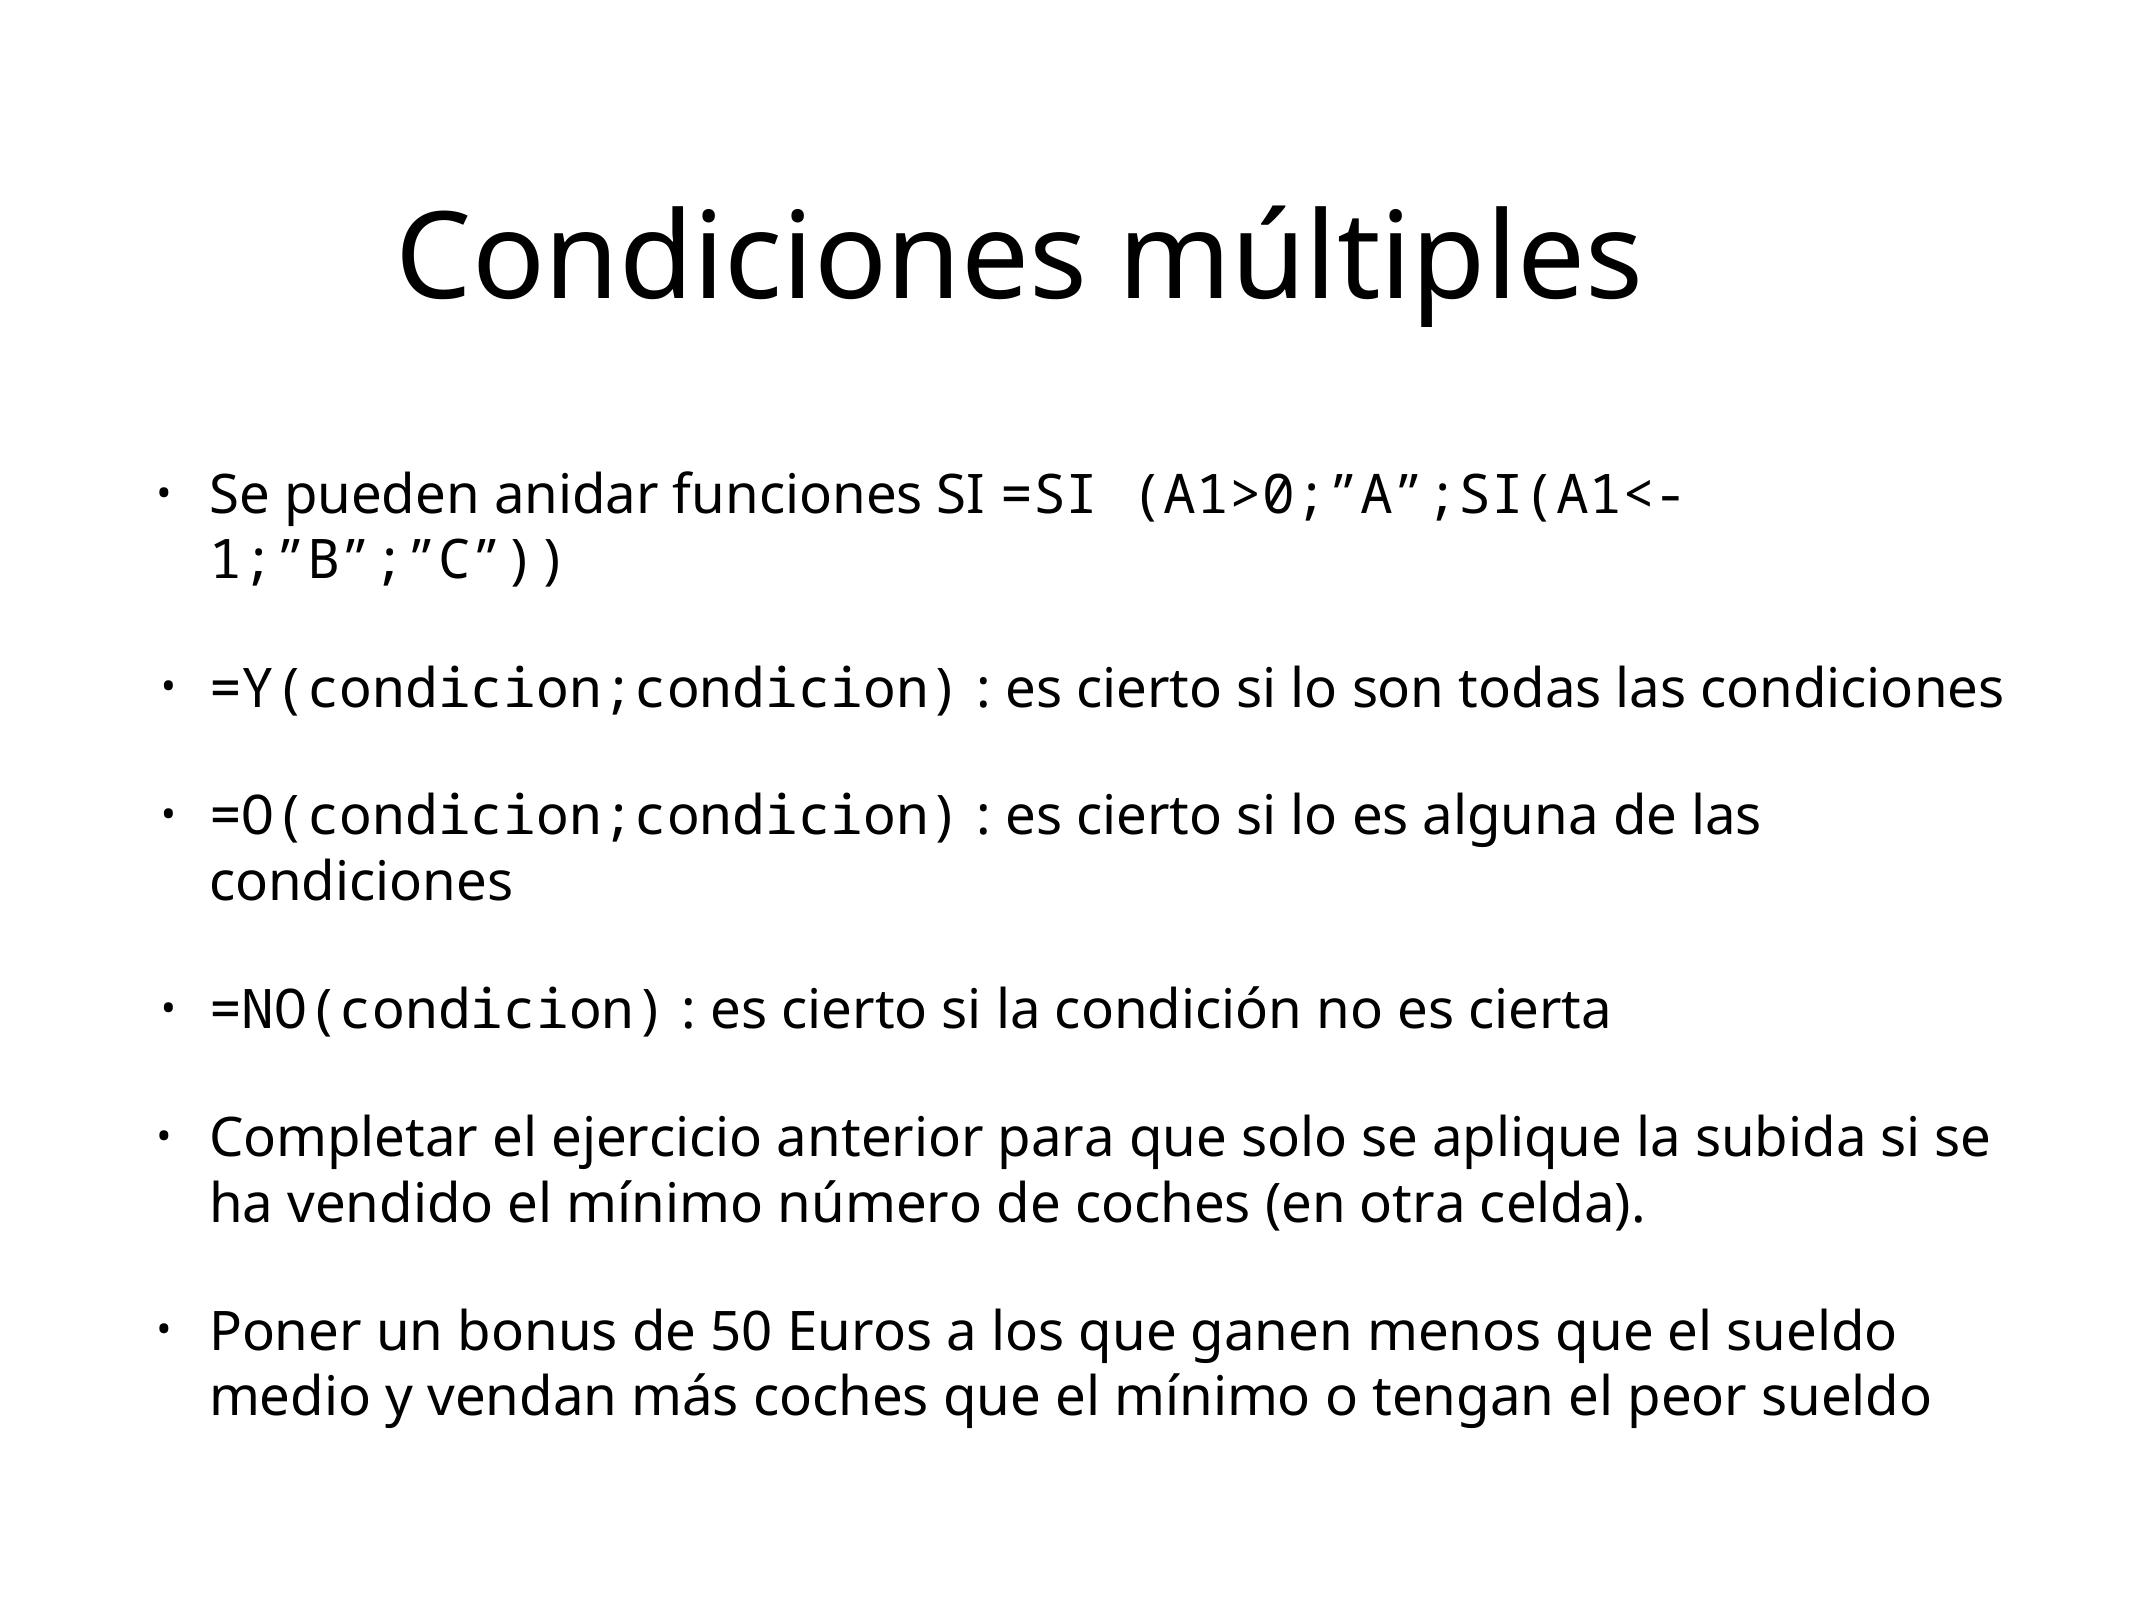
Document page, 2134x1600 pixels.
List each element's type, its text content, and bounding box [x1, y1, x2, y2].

list Se pueden anidar funciones SI =SI (A1>0;”A”;SI(A1<-1;”B”;”C”)) =Y(condicion;condicion) : es cierto si lo son todas las condiciones =O(condicion;condicion) : es cierto si lo es alguna de las condiciones =NO(condicion) : es cierto si la condición no es cierta Completar el ejercicio anterior para que solo se aplique la subida si se ha vendido el mínimo número de coches (en otra celda). Poner un bonus de 50 Euros a los que ganen menos que el sueldo medio y vendan más coches que el mínimo o tengan el peor sueldo [156, 427, 2010, 1459]
title Condiciones múltiples [156, 72, 1978, 427]
